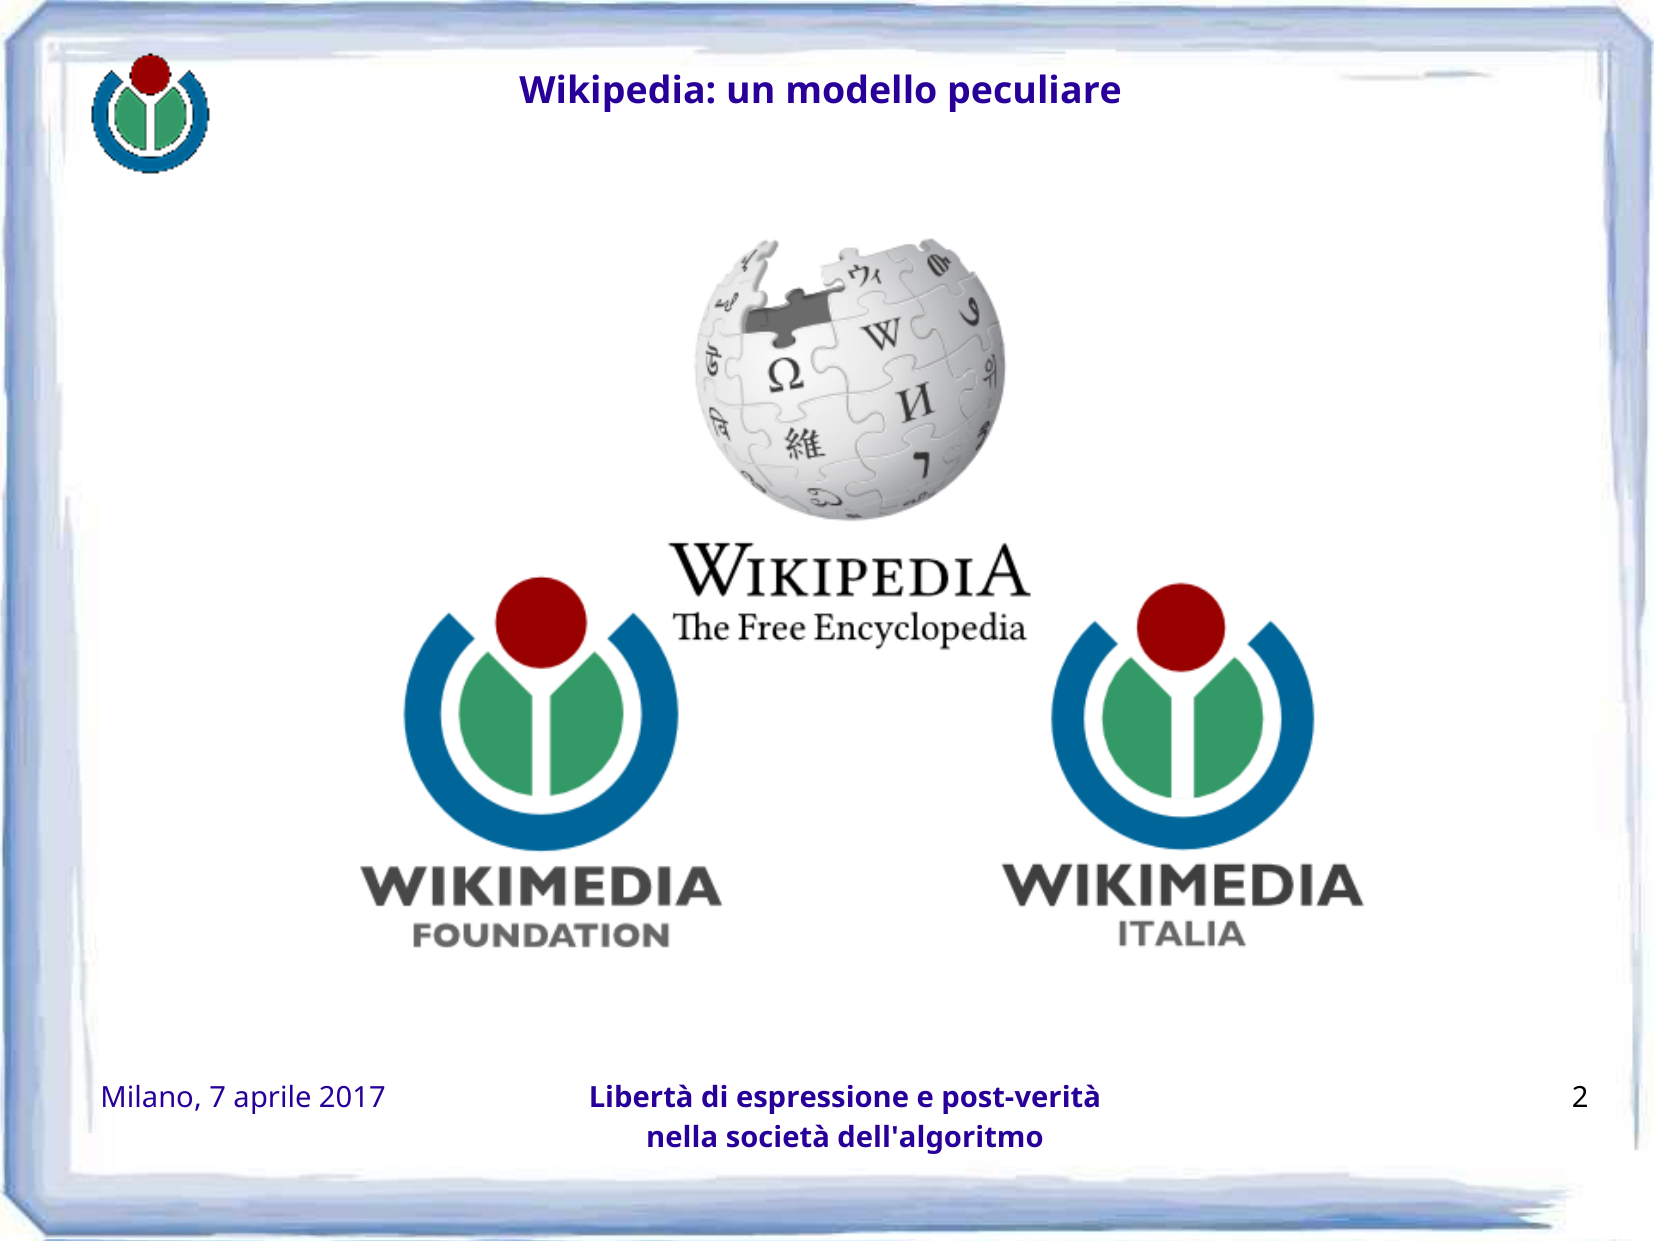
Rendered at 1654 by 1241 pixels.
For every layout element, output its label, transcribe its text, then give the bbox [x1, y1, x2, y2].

picture [0, 0, 1654, 1241]
title Wikipedia: un modello peculiare [76, 59, 1565, 119]
